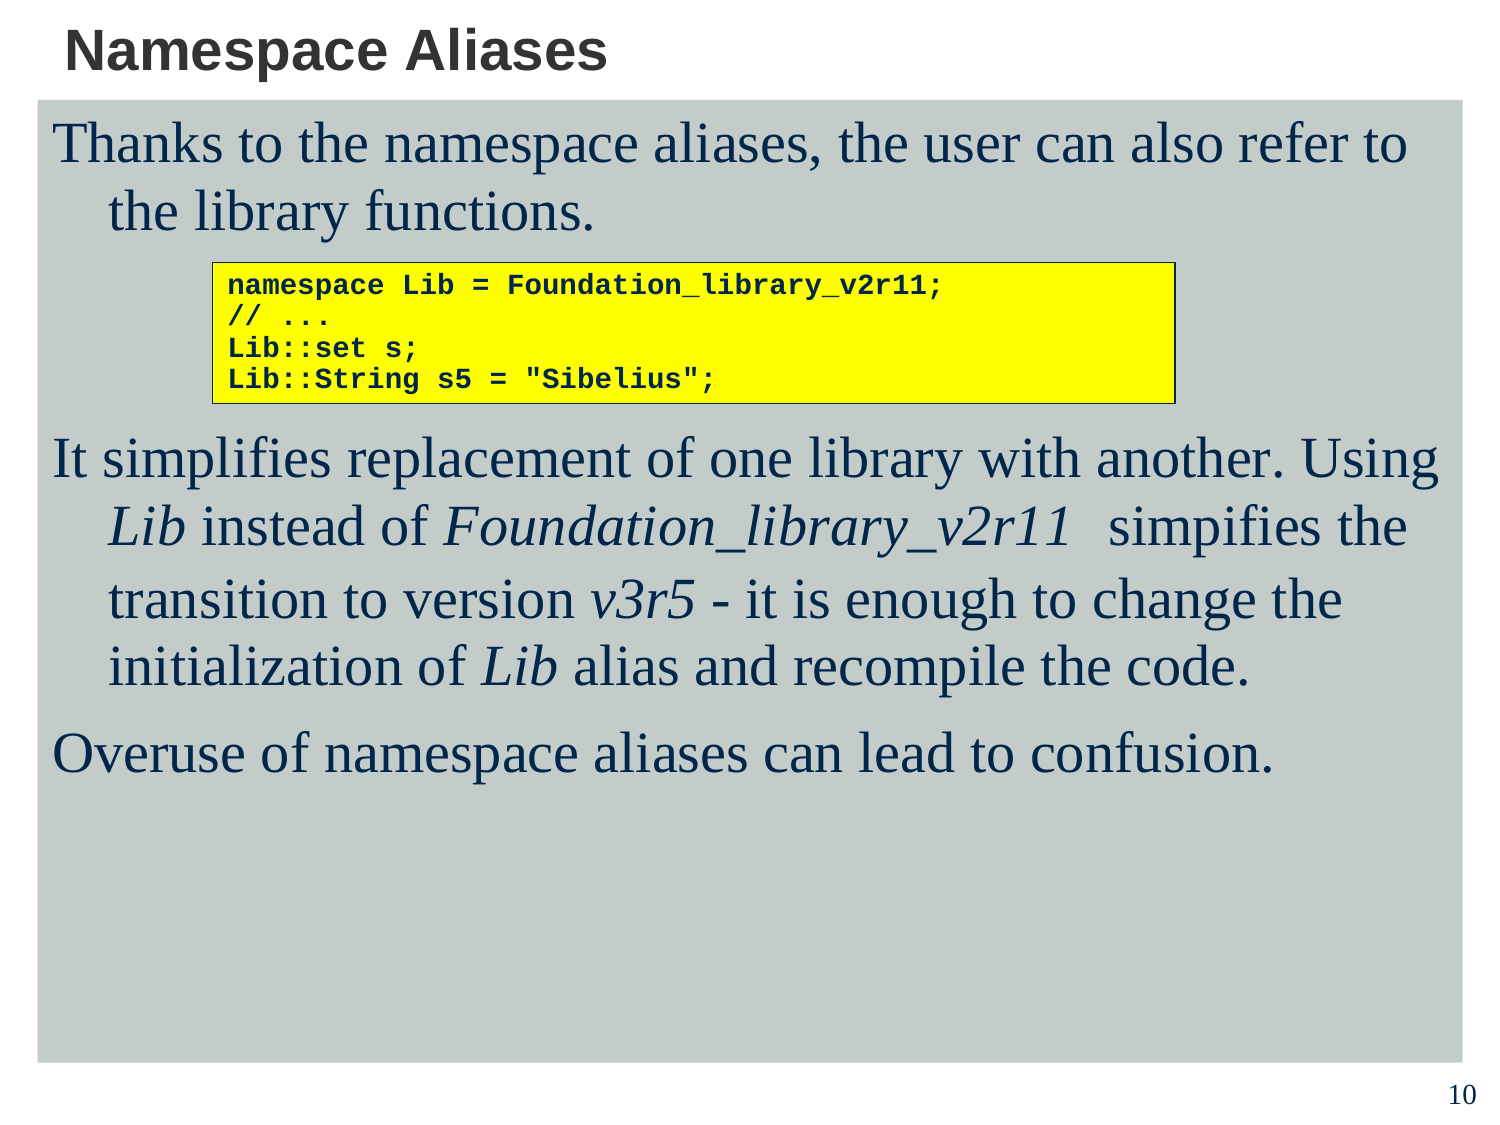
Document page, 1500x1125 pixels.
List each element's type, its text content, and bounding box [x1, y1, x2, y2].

list Thanks to the namespace aliases, the user can also refer to the library functions. It simplifies replacement of one library with another. Using Lib instead of Foundation_library_v2r11 simpifies the transition to version v3r5 - it is enough to change the initialization of Lib alias and recompile the code. Overuse of namespace aliases can lead to confusion. [37, 99, 1463, 1063]
text_box namespace Lib = Foundation_library_v2r11; // ... Lib::set s; Lib::String s5 = "Sibelius"; [212, 262, 1176, 413]
title Namespace Aliases [50, 0, 1450, 91]
